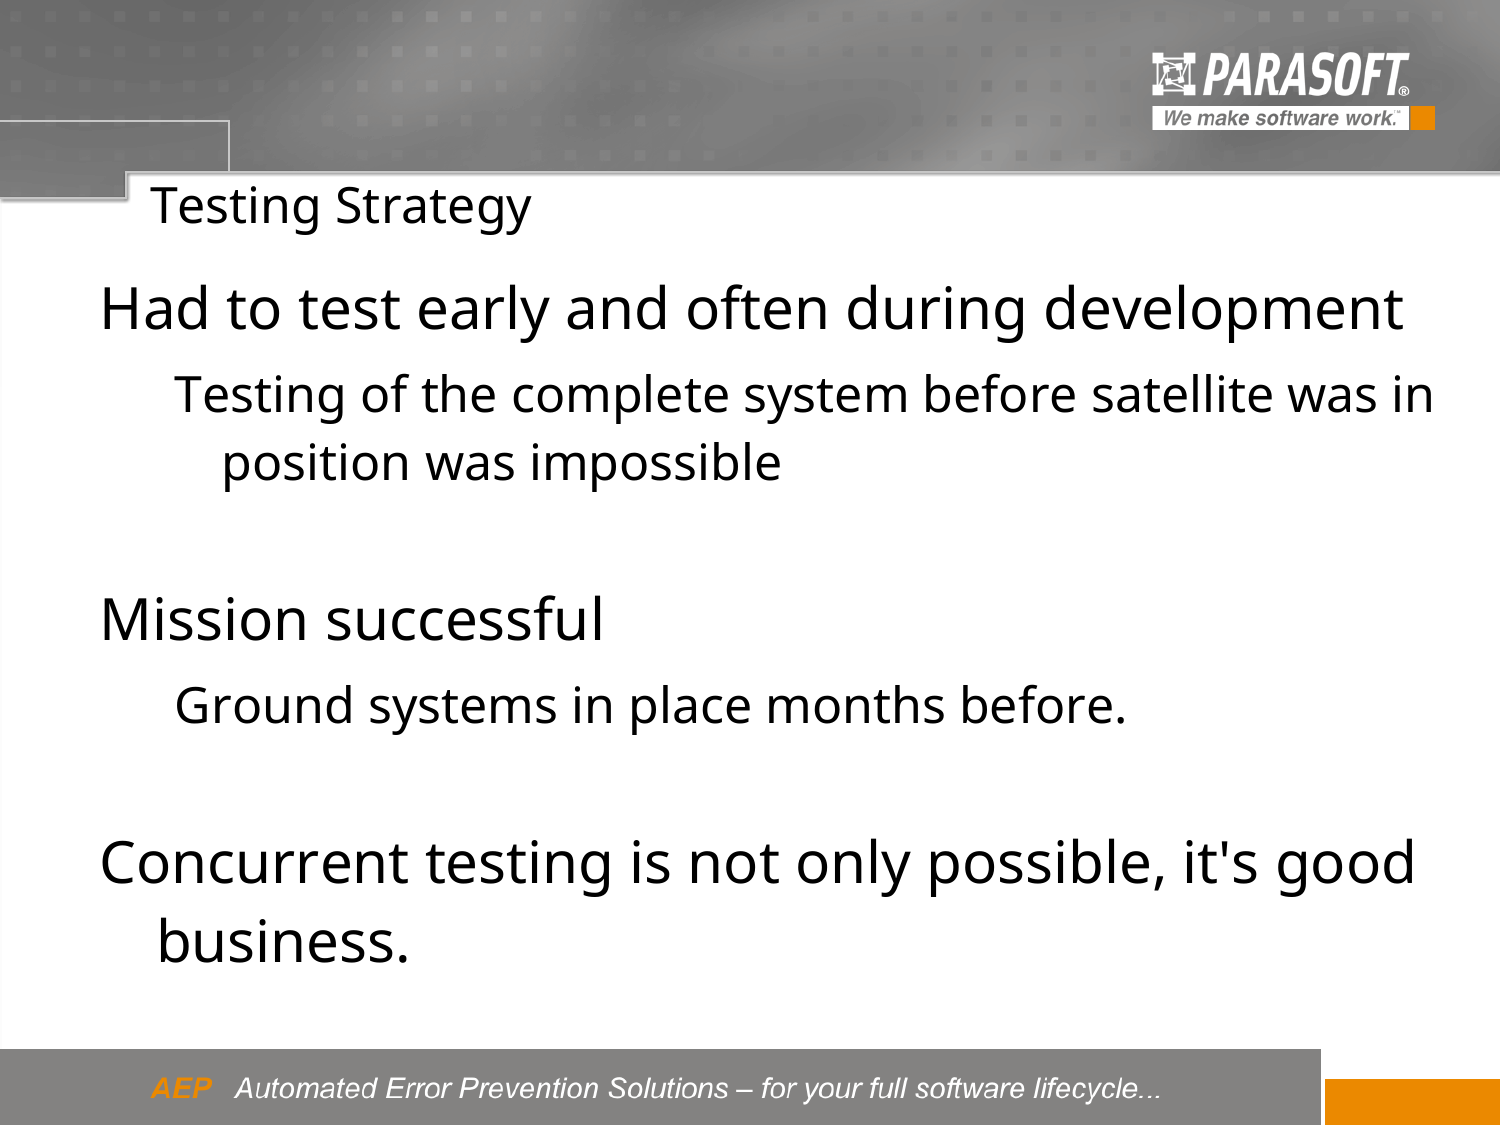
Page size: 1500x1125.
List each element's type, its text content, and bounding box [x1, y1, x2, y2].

title Testing Strategy [150, 173, 1426, 235]
list Had to test early and often during development Testing of the complete system before satellite was in position was impossible Mission successful Ground systems in place months before. Concurrent testing is not only possible, it's good business. [99, 267, 1450, 995]
picture [0, 0, 1500, 1125]
